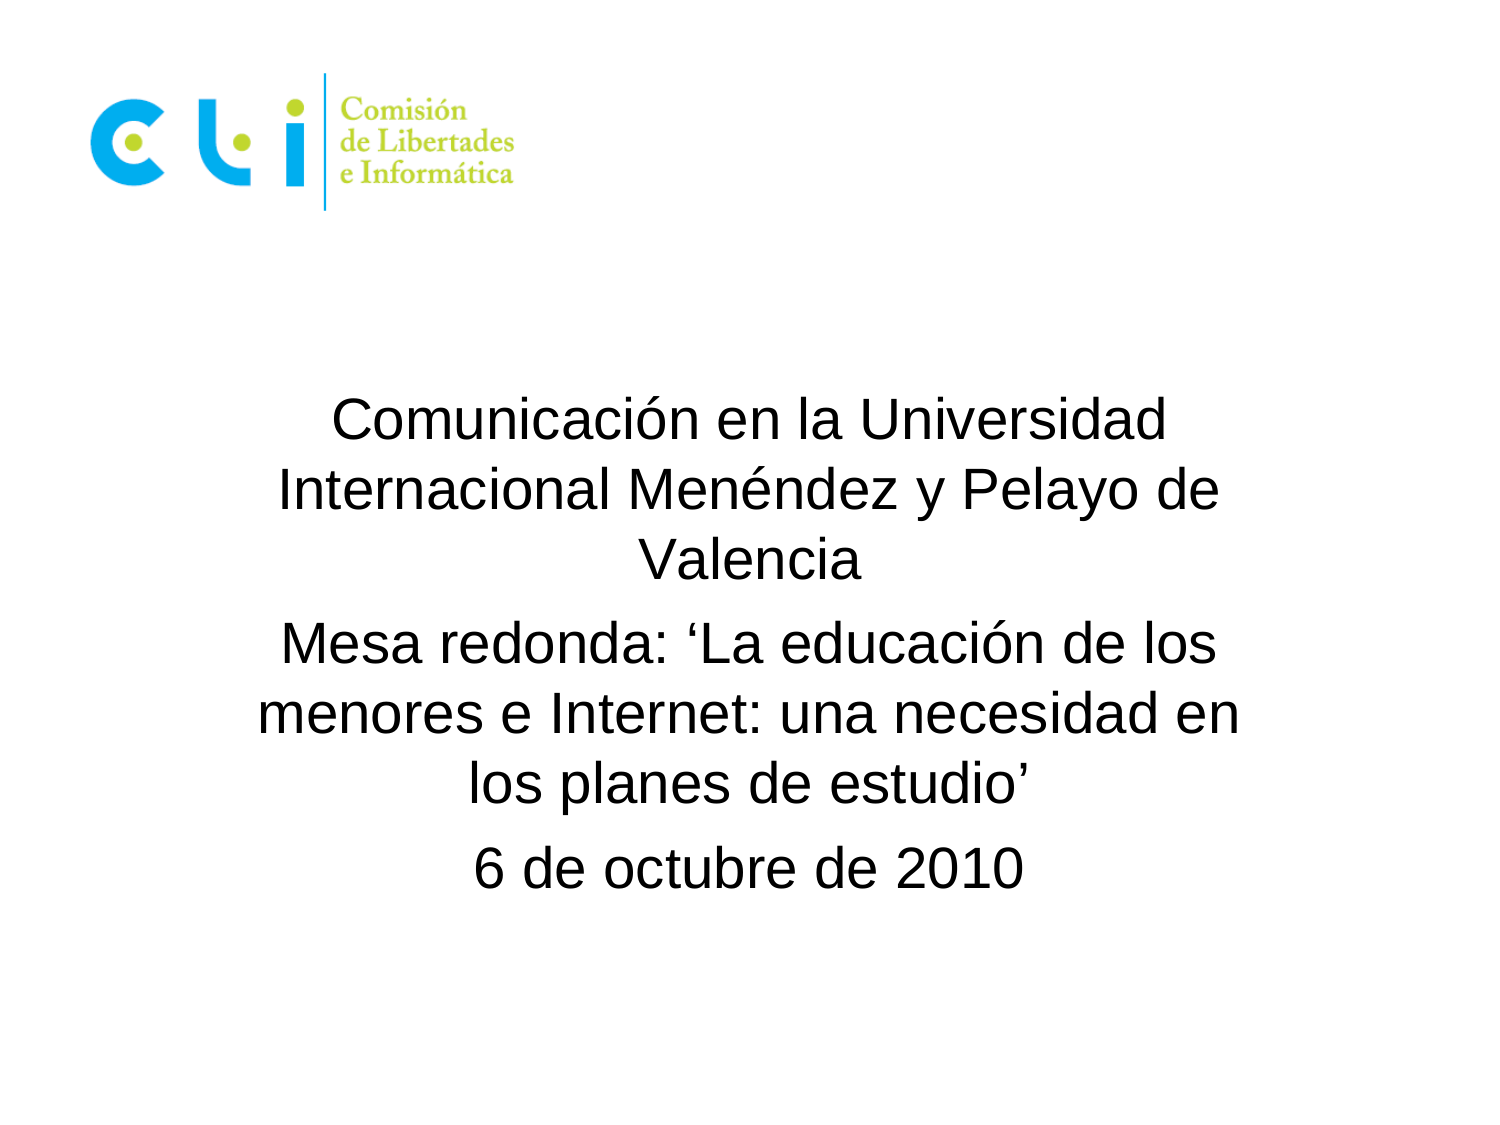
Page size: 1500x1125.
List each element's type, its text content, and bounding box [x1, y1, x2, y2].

subtitle Comunicación en la Universidad Internacional Menéndez y Pelayo de Valencia Mesa redonda: ‘La educación de los menores e Internet: una necesidad en los planes de estudio’ 6 de octubre de 2010 [225, 373, 1276, 925]
picture [0, 0, 638, 242]
